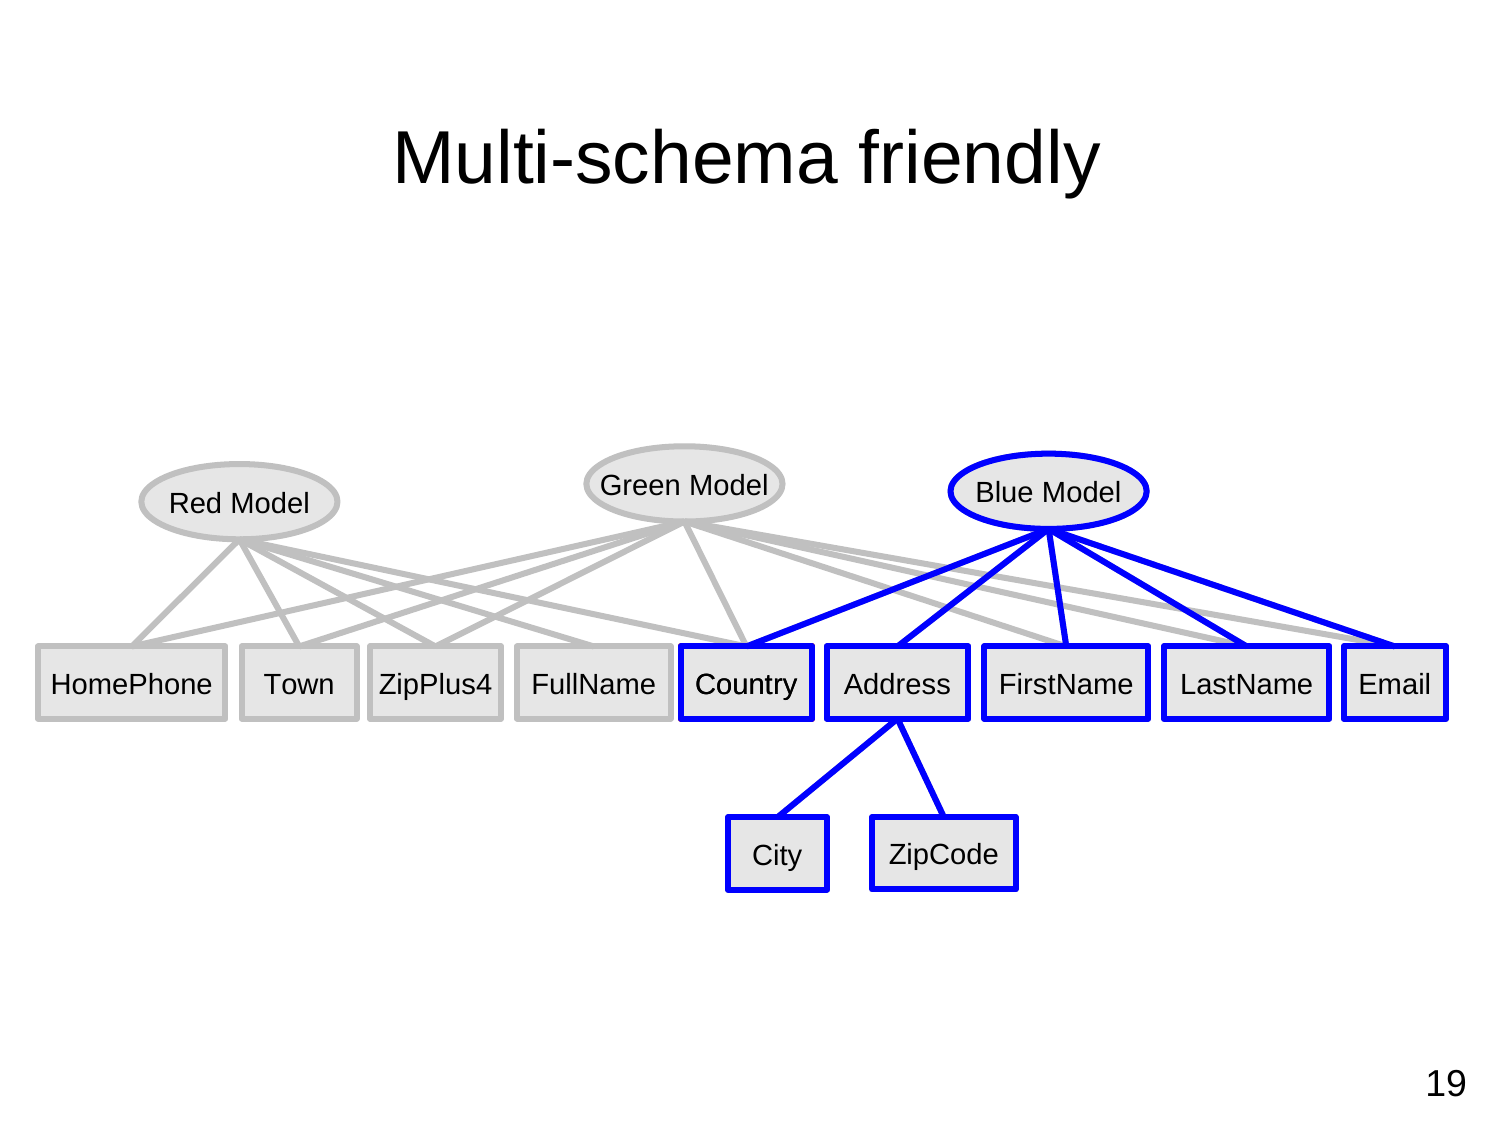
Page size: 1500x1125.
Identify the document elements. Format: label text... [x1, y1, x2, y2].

text_box Green Model [586, 446, 783, 521]
text_box FullName [517, 646, 671, 719]
text_box LastName [1164, 646, 1330, 719]
text_box HomePhone [38, 646, 226, 719]
text_box Country [680, 646, 813, 719]
text_box Address [826, 646, 969, 719]
text_box Town [241, 646, 357, 719]
text_box City [727, 817, 827, 890]
text_box ZipPlus4 [369, 646, 502, 719]
text_box FirstName [984, 646, 1149, 719]
title Multi-schema friendly [70, 18, 1423, 207]
text_box ZipCode [872, 817, 1016, 890]
text_box Red Model [141, 464, 338, 540]
text_box Blue Model [950, 453, 1147, 529]
text_box Email [1343, 646, 1446, 719]
